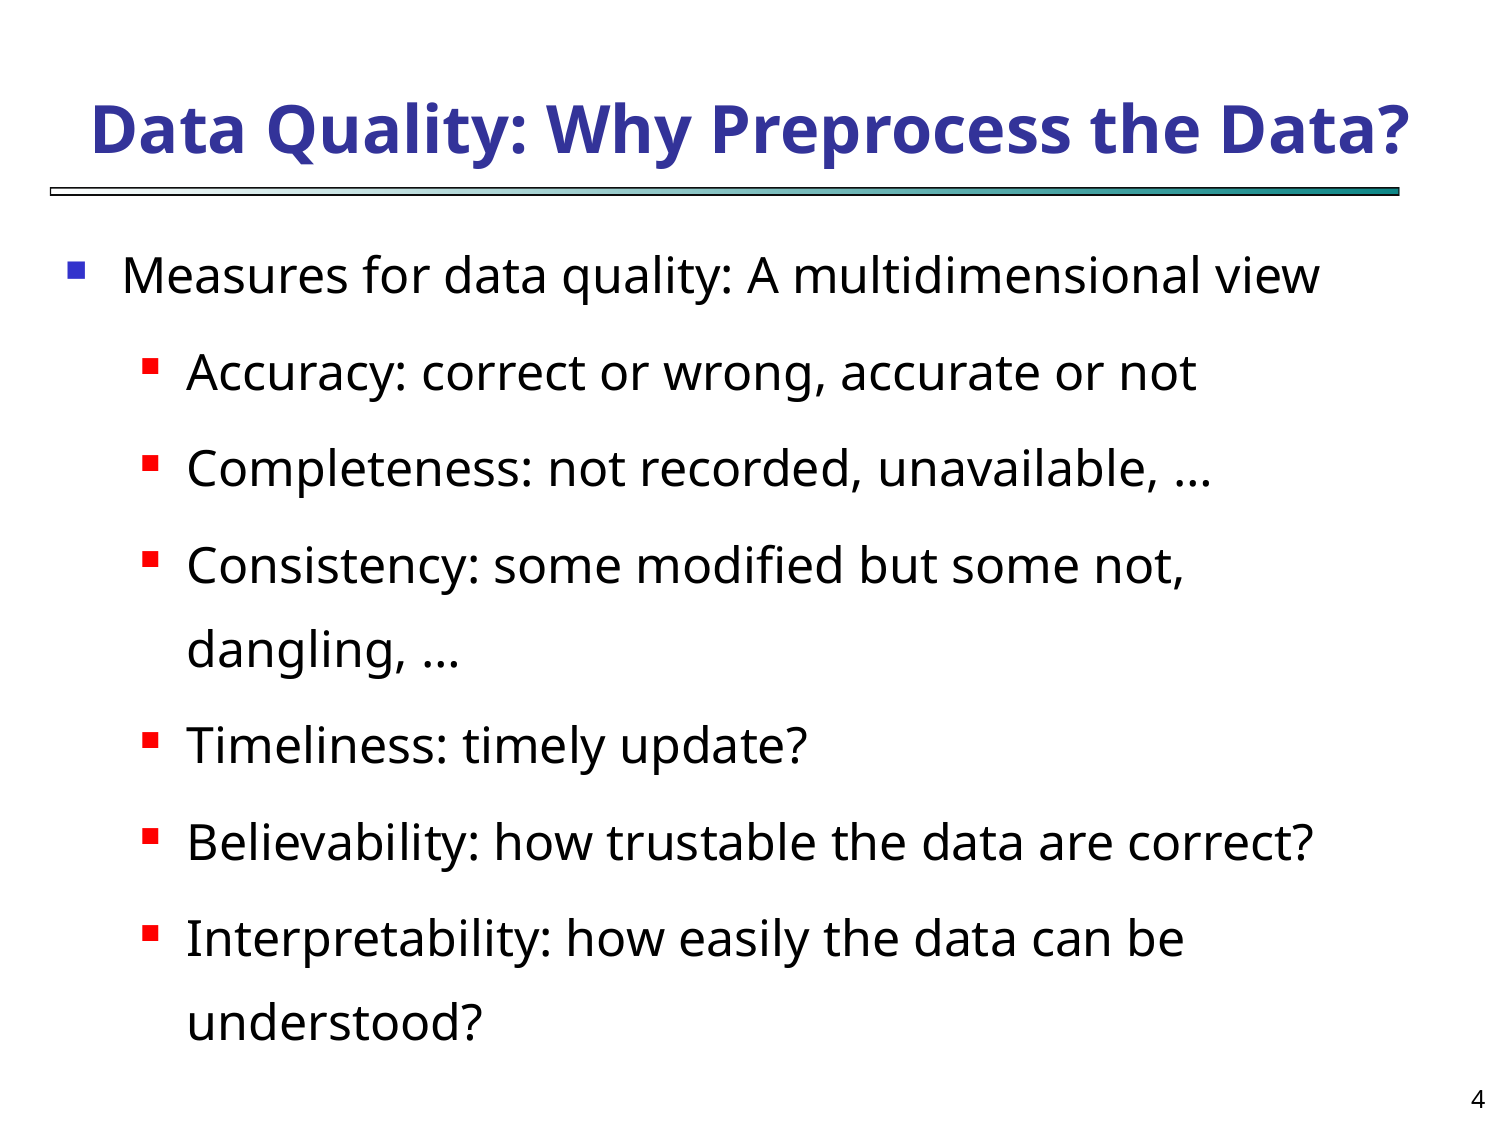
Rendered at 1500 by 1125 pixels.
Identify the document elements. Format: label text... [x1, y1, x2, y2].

list Measures for data quality: A multidimensional view Accuracy: correct or wrong, accurate or not Completeness: not recorded, unavailable, … Consistency: some modified but some not, dangling, … Timeliness: timely update? Believability: how trustable the data are correct? Interpretability: how easily the data can be understood? [49, 212, 1425, 1059]
text_box 1 [1187, 1062, 1500, 1125]
title Data Quality: Why Preprocess the Data? [0, 0, 1500, 175]
